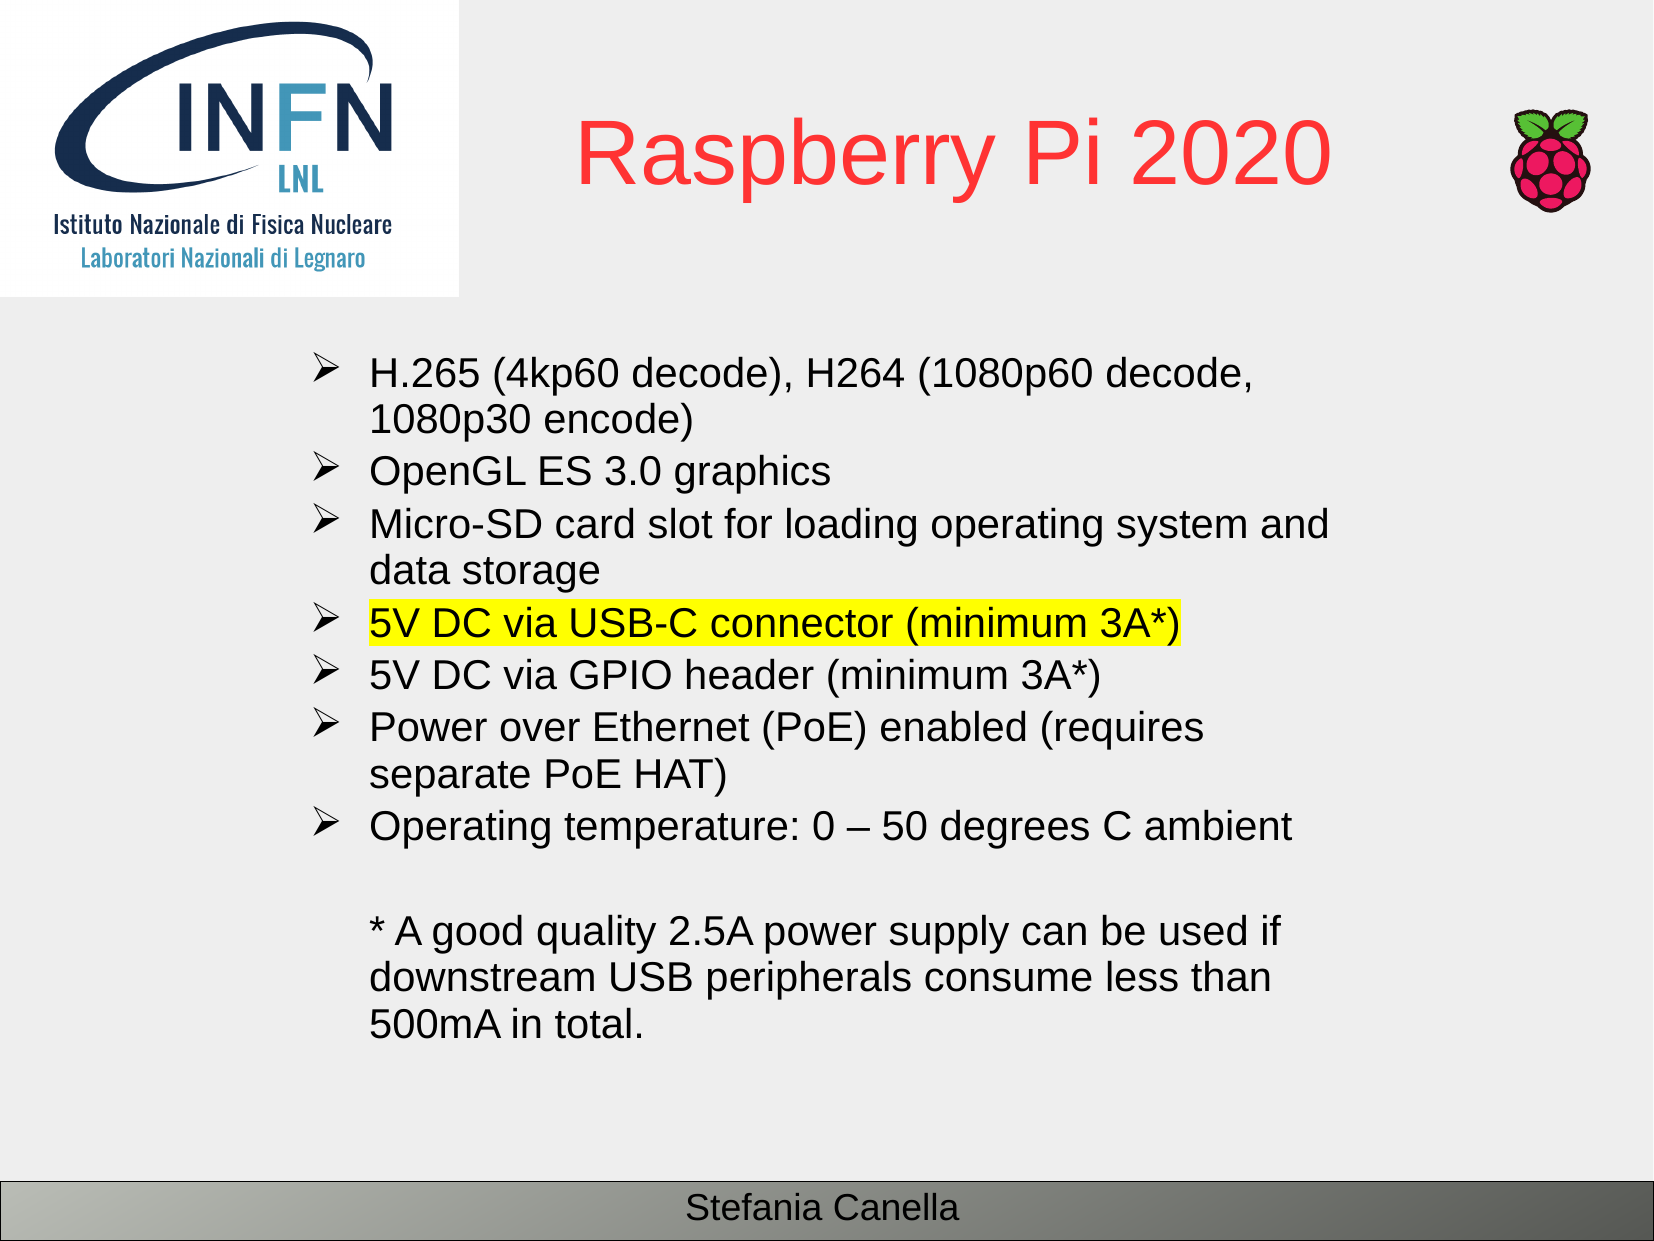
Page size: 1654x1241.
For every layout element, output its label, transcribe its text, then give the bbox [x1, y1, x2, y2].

text_box [0, 1181, 670, 1241]
text_box Stefania Canella [670, 1191, 984, 1241]
picture [0, 0, 459, 297]
text_box [984, 1181, 1654, 1241]
text_box H.265 (4kp60 decode), H264 (1080p60 decode, 1080p30 encode) OpenGL ES 3.0 graphics Micro-SD card slot for loading operating system and data storage 5V DC via USB-C connector (minimum 3A*) 5V DC via GPIO header (minimum 3A*) Power over Ethernet (PoE) enabled (requires separate PoE HAT) Operating temperature: 0 – 50 degrees C ambient * A good quality 2.5A power supply can be used if downstream USB peripherals consume less than 500mA in total. [295, 341, 1379, 1191]
title Raspberry Pi 2020 [459, 49, 1571, 257]
text_box [1571, 109, 1591, 203]
